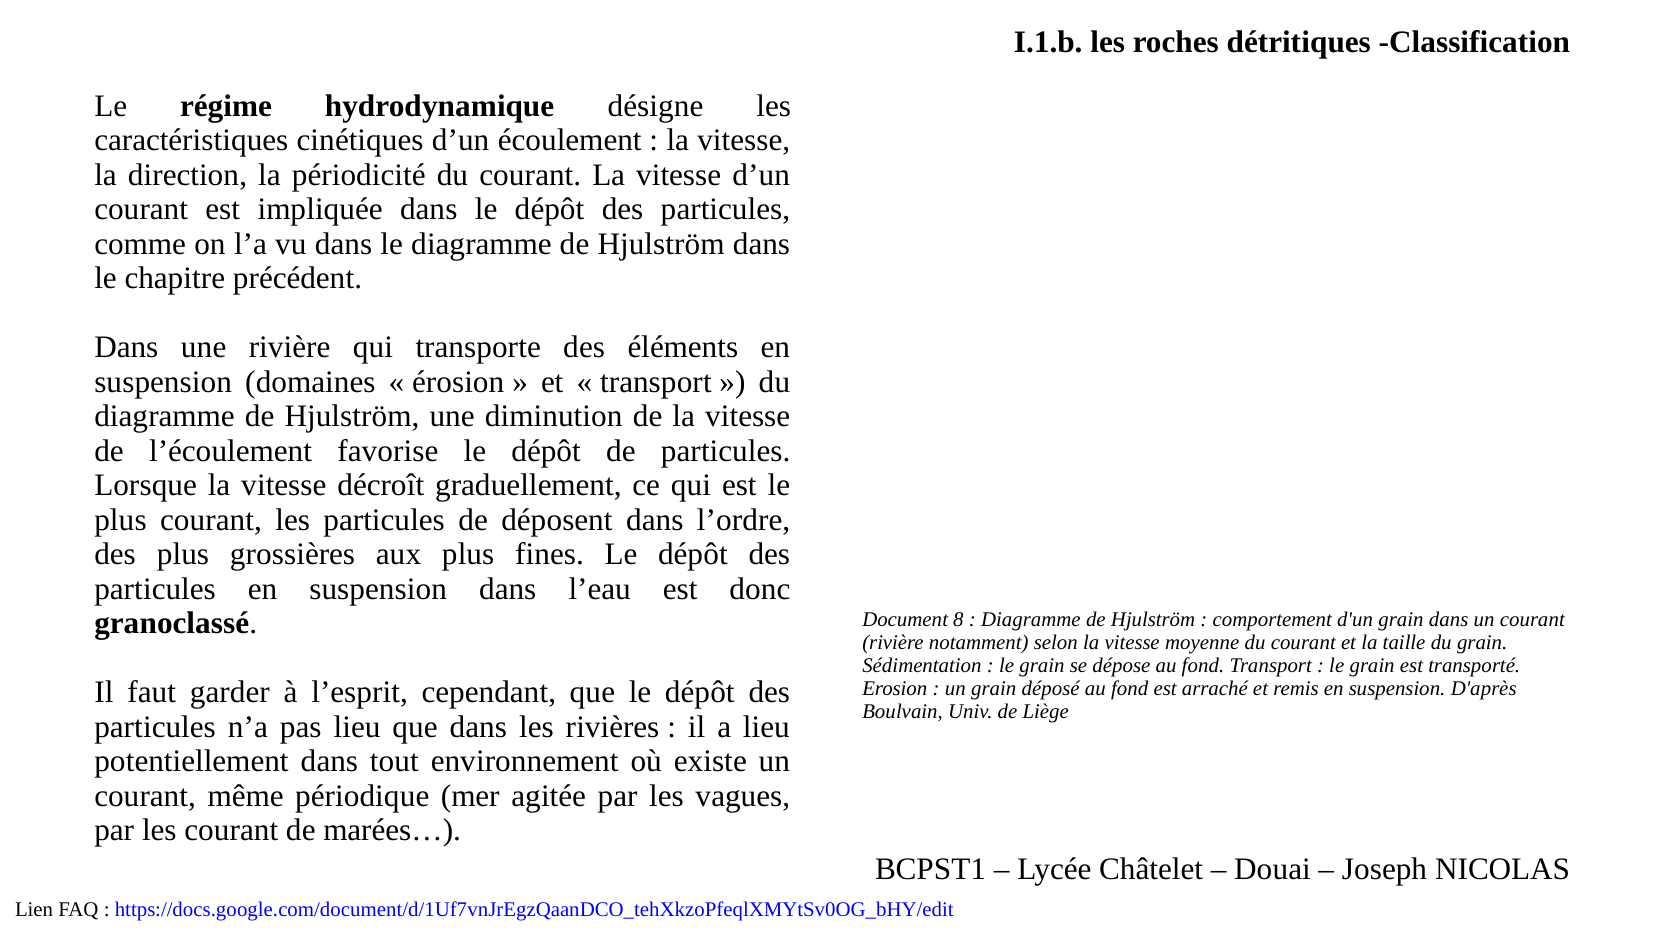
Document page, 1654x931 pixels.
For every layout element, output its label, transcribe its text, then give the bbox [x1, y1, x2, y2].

text_box Document 8 : Diagramme de Hjulström : comportement d'un grain dans un courant (rivière notamment) selon la vitesse moyenne du courant et la taille du grain. Sédimentation : le grain se dépose au fond. Transport : le grain est transporté. Erosion : un grain déposé au fond est arraché et remis en suspension. D'après Boulvain, Univ. de Liège [862, 608, 1584, 745]
text_box Le régime hydrodynamique désigne les caractéristiques cinétiques d’un écoulement : la vitesse, la direction, la périodicité du courant. La vitesse d’un courant est impliquée dans le dépôt des particules, comme on l’a vu dans le diagramme de Hjulström dans le chapitre précédent. Dans une rivière qui transporte des éléments en suspension (domaines « érosion » et « transport ») du diagramme de Hjulström, une diminution de la vitesse de l’écoulement favorise le dépôt de particules. Lorsque la vitesse décroît graduellement, ce qui est le plus courant, les particules de déposent dans l’ordre, des plus grossières aux plus fines. Le dépôt des particules en suspension dans l’eau est donc granoclassé. Il faut garder à l’esprit, cependant, que le dépôt des particules n’a pas lieu que dans les rivières : il a lieu potentiellement dans tout environnement où existe un courant, même périodique (mer agitée par les vagues, par les courant de marées…). [94, 88, 792, 848]
text_box I.1.b. les roches détritiques -Classification [637, 5, 1572, 78]
text_box BCPST1 – Lycée Châtelet – Douai – Joseph NICOLAS [637, 832, 1571, 905]
text_box Lien FAQ : https://docs.google.com/document/d/1Uf7vnJrEgzQaanDCO_tehXkzoPfeqlXMYtSv0OG_bHY/edit [0, 897, 993, 931]
